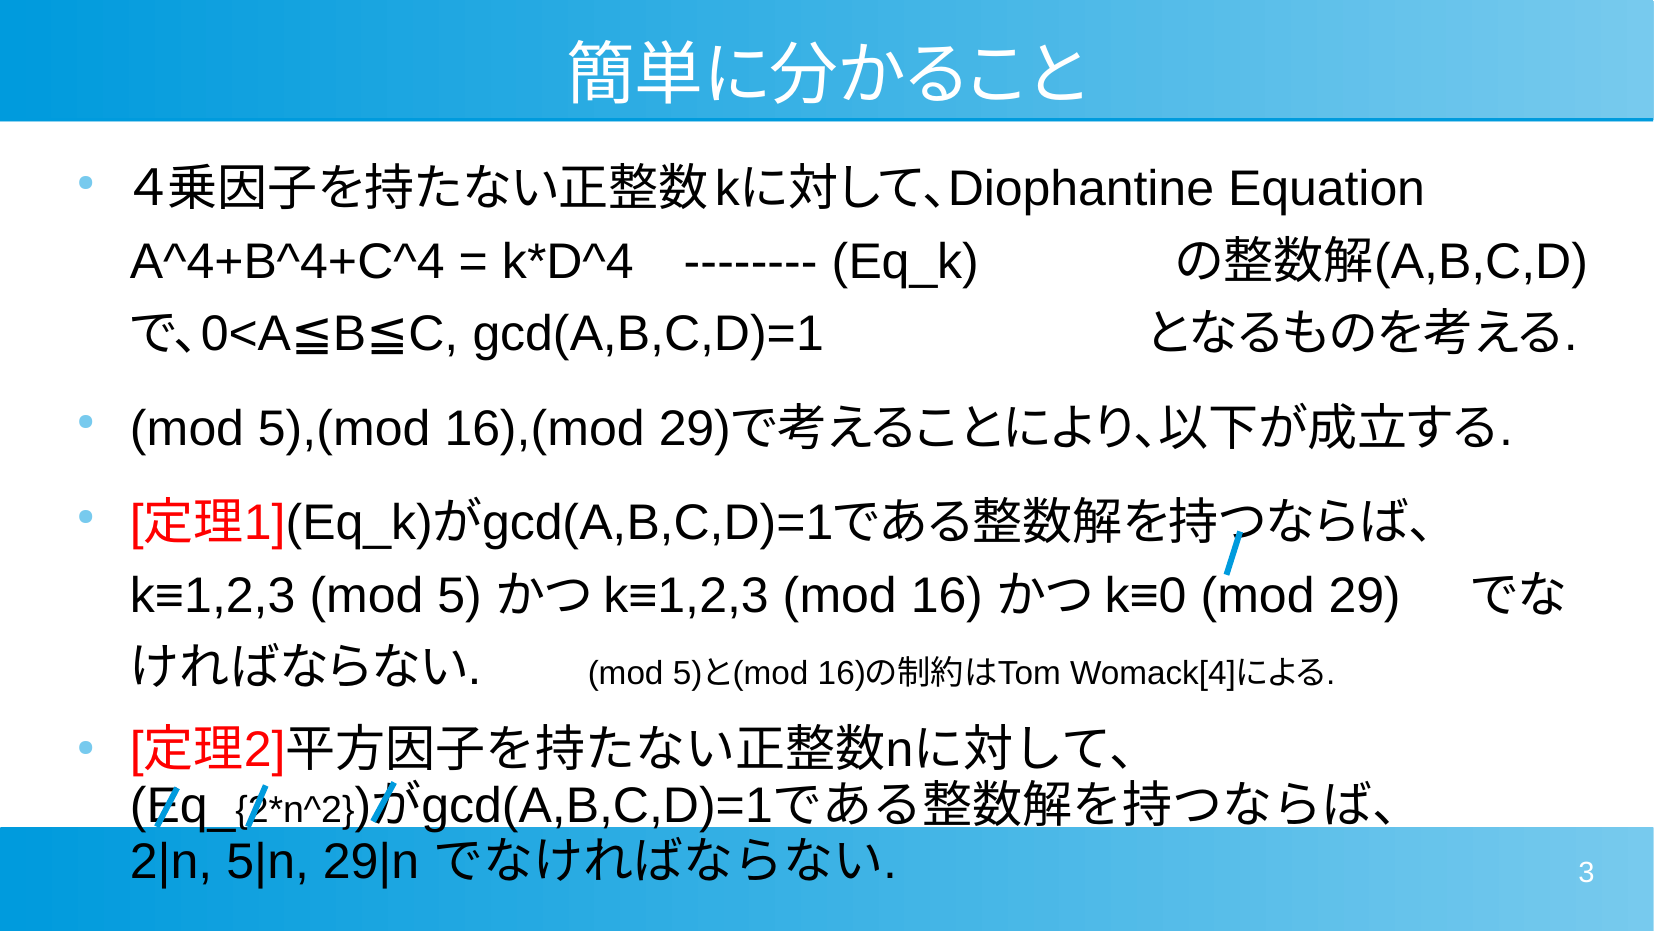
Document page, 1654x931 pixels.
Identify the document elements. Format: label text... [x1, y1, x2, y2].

list ４乗因子を持たない正整数kに対して、Diophantine Equation A^4+B^4+C^4 = k*D^4 -------- (Eq_k) の整数解(A,B,C,D)で、0<A≦B≦C, gcd(A,B,C,D)=1 となるものを考える. (mod 5),(mod 16),(mod 29)で考えることにより、以下が成立する. [定理1](Eq_k)がgcd(A,B,C,D)=1である整数解を持つならば、 k≡1,2,3 (mod 5) かつ k≡1,2,3 (mod 16) かつ k≡0 (mod 29) でなければならない. (mod 5)と(mod 16)の制約はTom Womack[4]による. [定理2]平方因子を持たない正整数nに対して、 (Eq_{2*n^2})がgcd(A,B,C,D)=1である整数解を持つならば、 2|n, 5|n, 29|n でなければならない. [59, 147, 1595, 857]
title 簡単に分かること [59, 29, 1595, 108]
